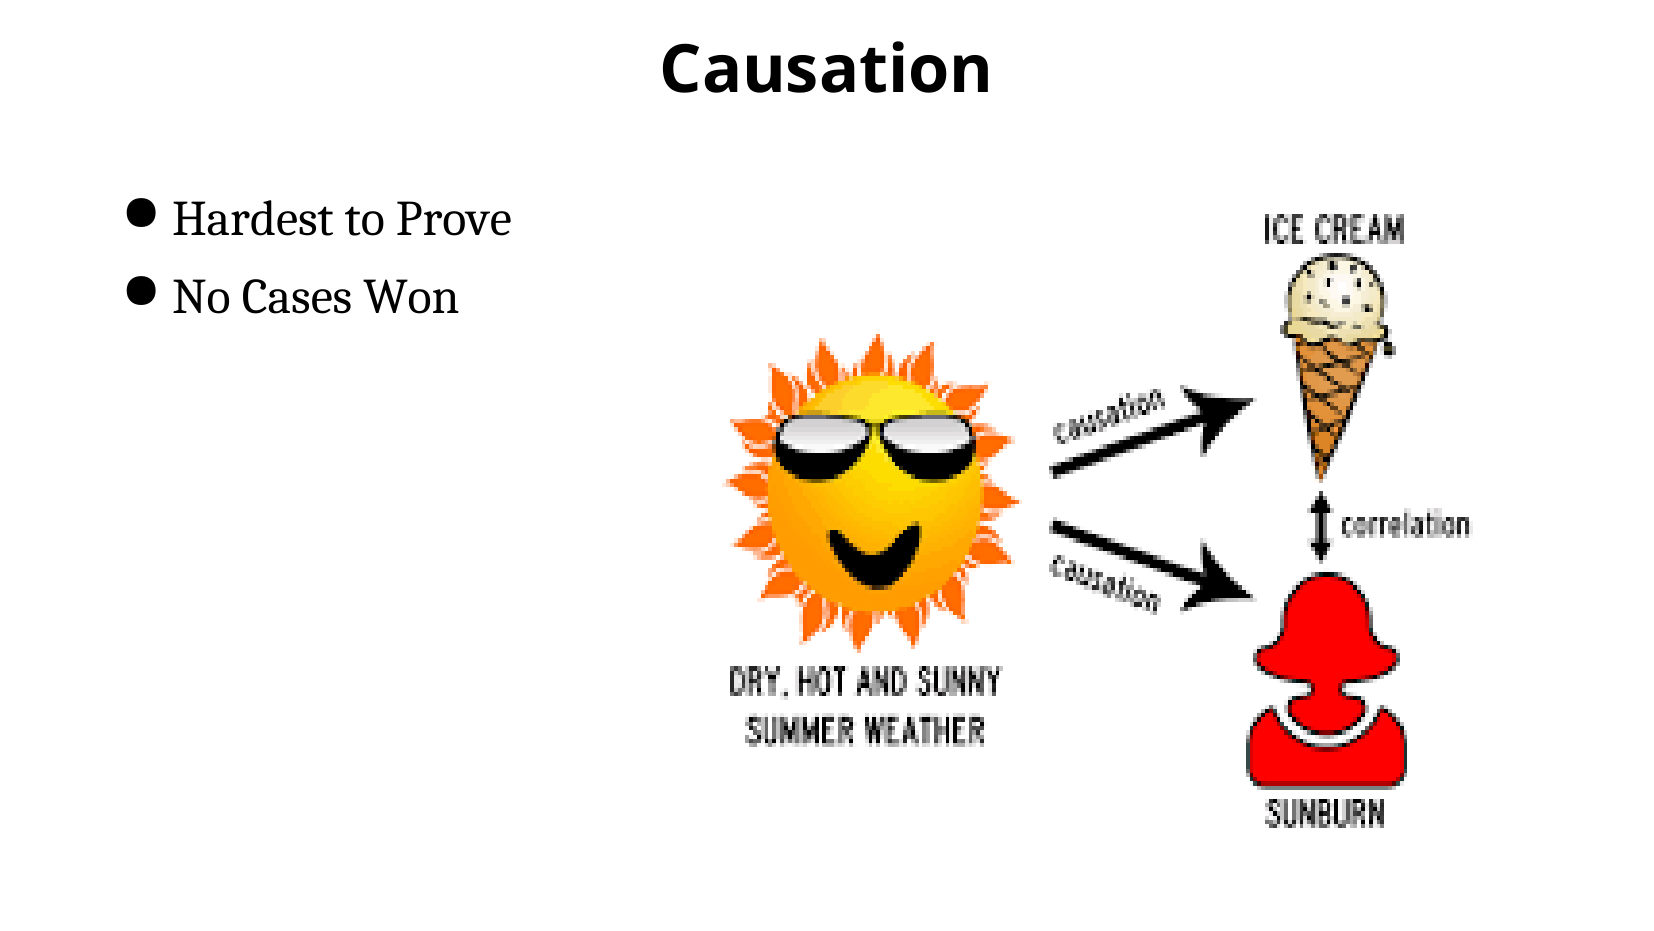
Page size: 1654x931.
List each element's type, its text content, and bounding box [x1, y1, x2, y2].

picture [675, 172, 1538, 863]
title Causation [0, 17, 1654, 124]
text_box Hardest to Prove No Cases Won [70, 118, 713, 458]
